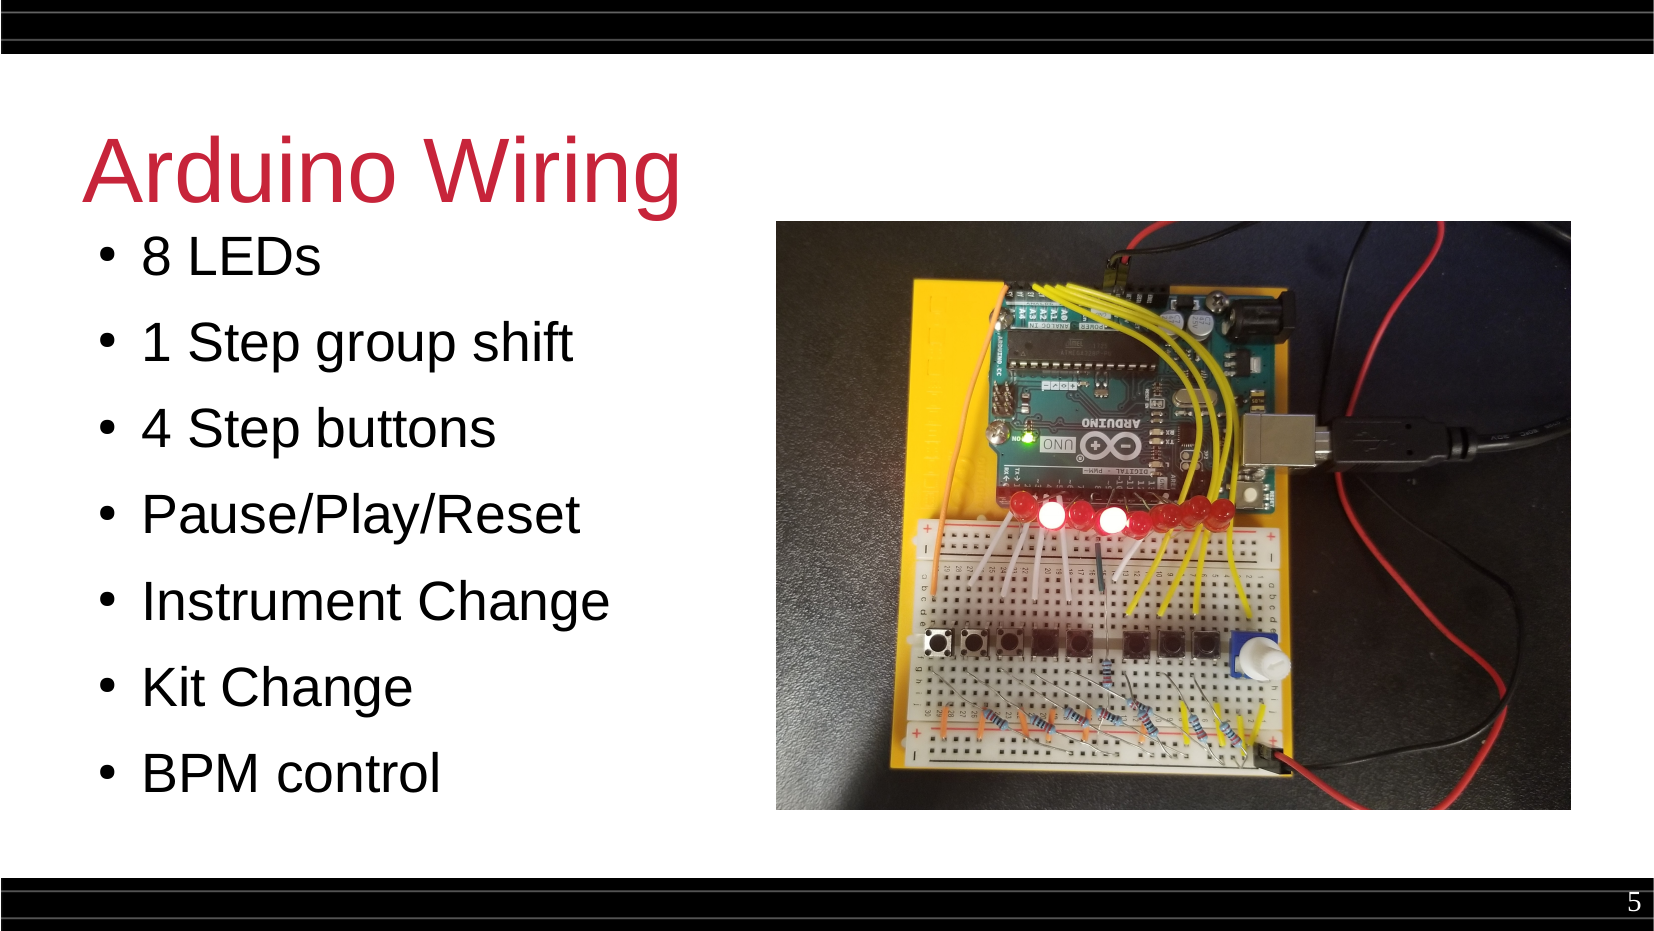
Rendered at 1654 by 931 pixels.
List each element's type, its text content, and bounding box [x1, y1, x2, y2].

picture [776, 221, 1571, 811]
list 8 LEDs 1 Step group shift 4 Step buttons Pause/Play/Reset Instrument Change Kit Change BPM control [82, 225, 751, 811]
picture [1, 878, 1654, 931]
picture [1, 0, 1654, 54]
title Arduino Wiring [82, 92, 1571, 249]
